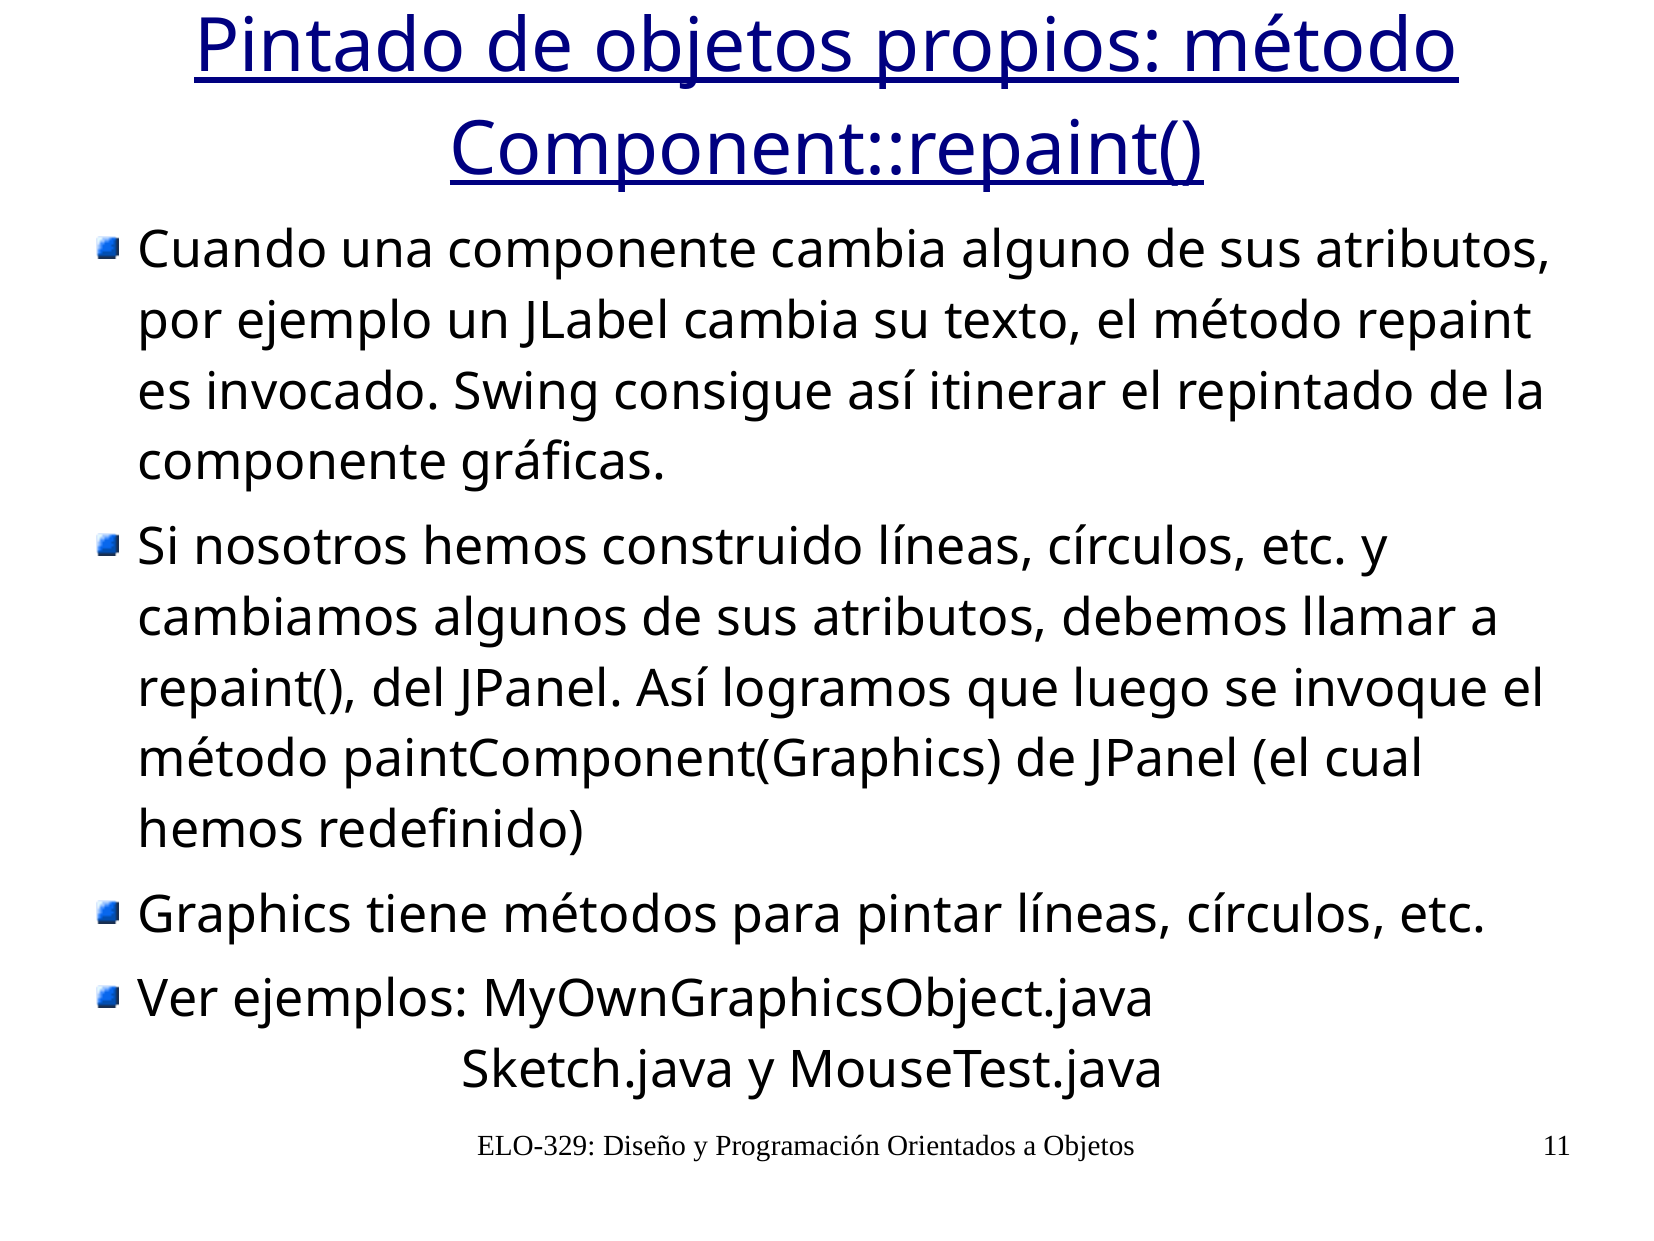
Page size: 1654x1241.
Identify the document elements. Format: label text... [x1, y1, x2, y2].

title Pintado de objetos propios: método Component::repaint() [82, 11, 1571, 177]
list Cuando una componente cambia alguno de sus atributos, por ejemplo un JLabel cambia su texto, el método repaint es invocado. Swing consigue así itinerar el repintado de la componente gráficas. Si nosotros hemos construido líneas, círculos, etc. y cambiamos algunos de sus atributos, debemos llamar a repaint(), del JPanel. Así logramos que luego se invoque el método paintComponent(Graphics) de JPanel (el cual hemos redefinido) Graphics tiene métodos para pintar líneas, círculos, etc. Ver ejemplos: MyOwnGraphicsObject.java Sketch.java y MouseTest.java [82, 212, 1571, 1105]
